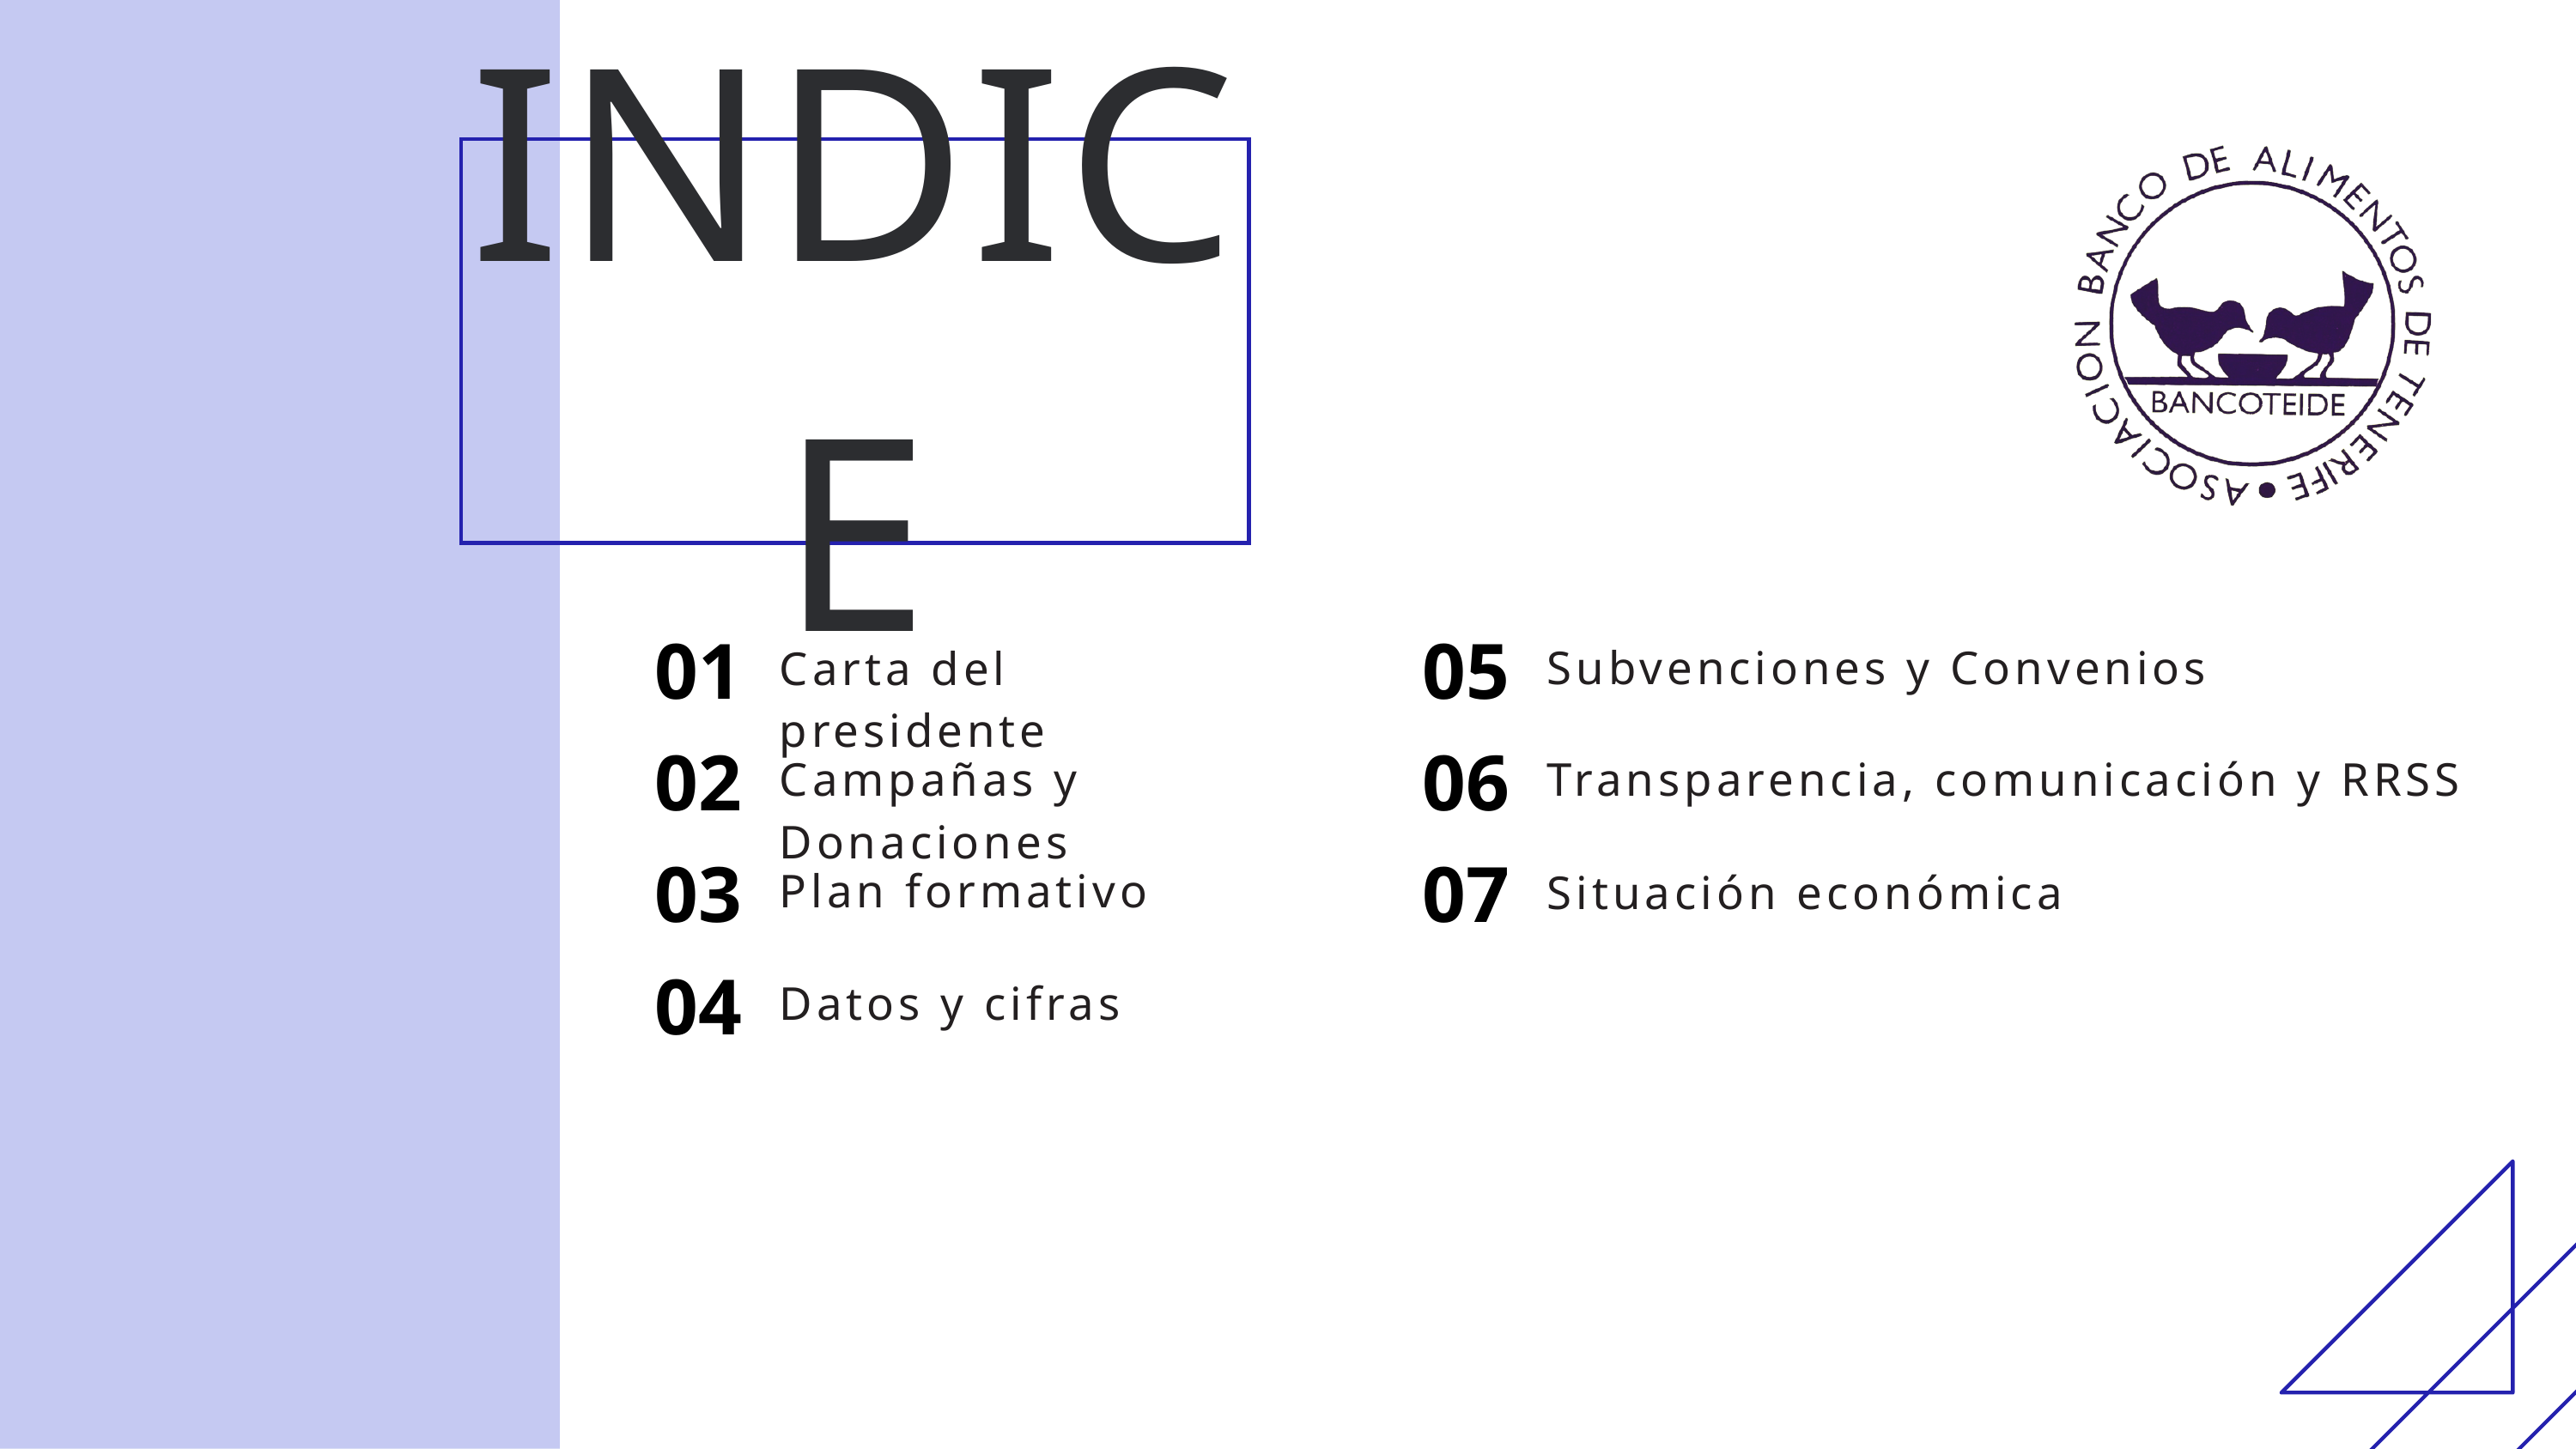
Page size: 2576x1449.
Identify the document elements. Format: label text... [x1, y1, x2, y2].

text_box 01 [632, 607, 765, 711]
text_box Datos y cifras [779, 967, 1289, 1028]
text_box 07 [1400, 830, 1533, 934]
text_box Campañas y Donaciones [779, 743, 1386, 804]
text_box 06 [1400, 718, 1533, 822]
text_box 05 [1400, 607, 1533, 711]
text_box Plan formativo [779, 854, 1289, 915]
text_box 04 [632, 943, 765, 1046]
text_box [2073, 144, 2432, 506]
text_box INDICE [460, 0, 1249, 543]
text_box Transparencia, comunicación y RRSS [1546, 743, 2471, 804]
text_box Carta del presidente [779, 632, 1289, 693]
text_box [0, 0, 560, 1449]
text_box [2279, 1159, 2576, 1449]
text_box Subvenciones y Convenios [1546, 631, 2218, 692]
text_box Situación económica [1546, 856, 2218, 917]
text_box 02 [632, 718, 765, 822]
text_box 03 [632, 830, 765, 934]
